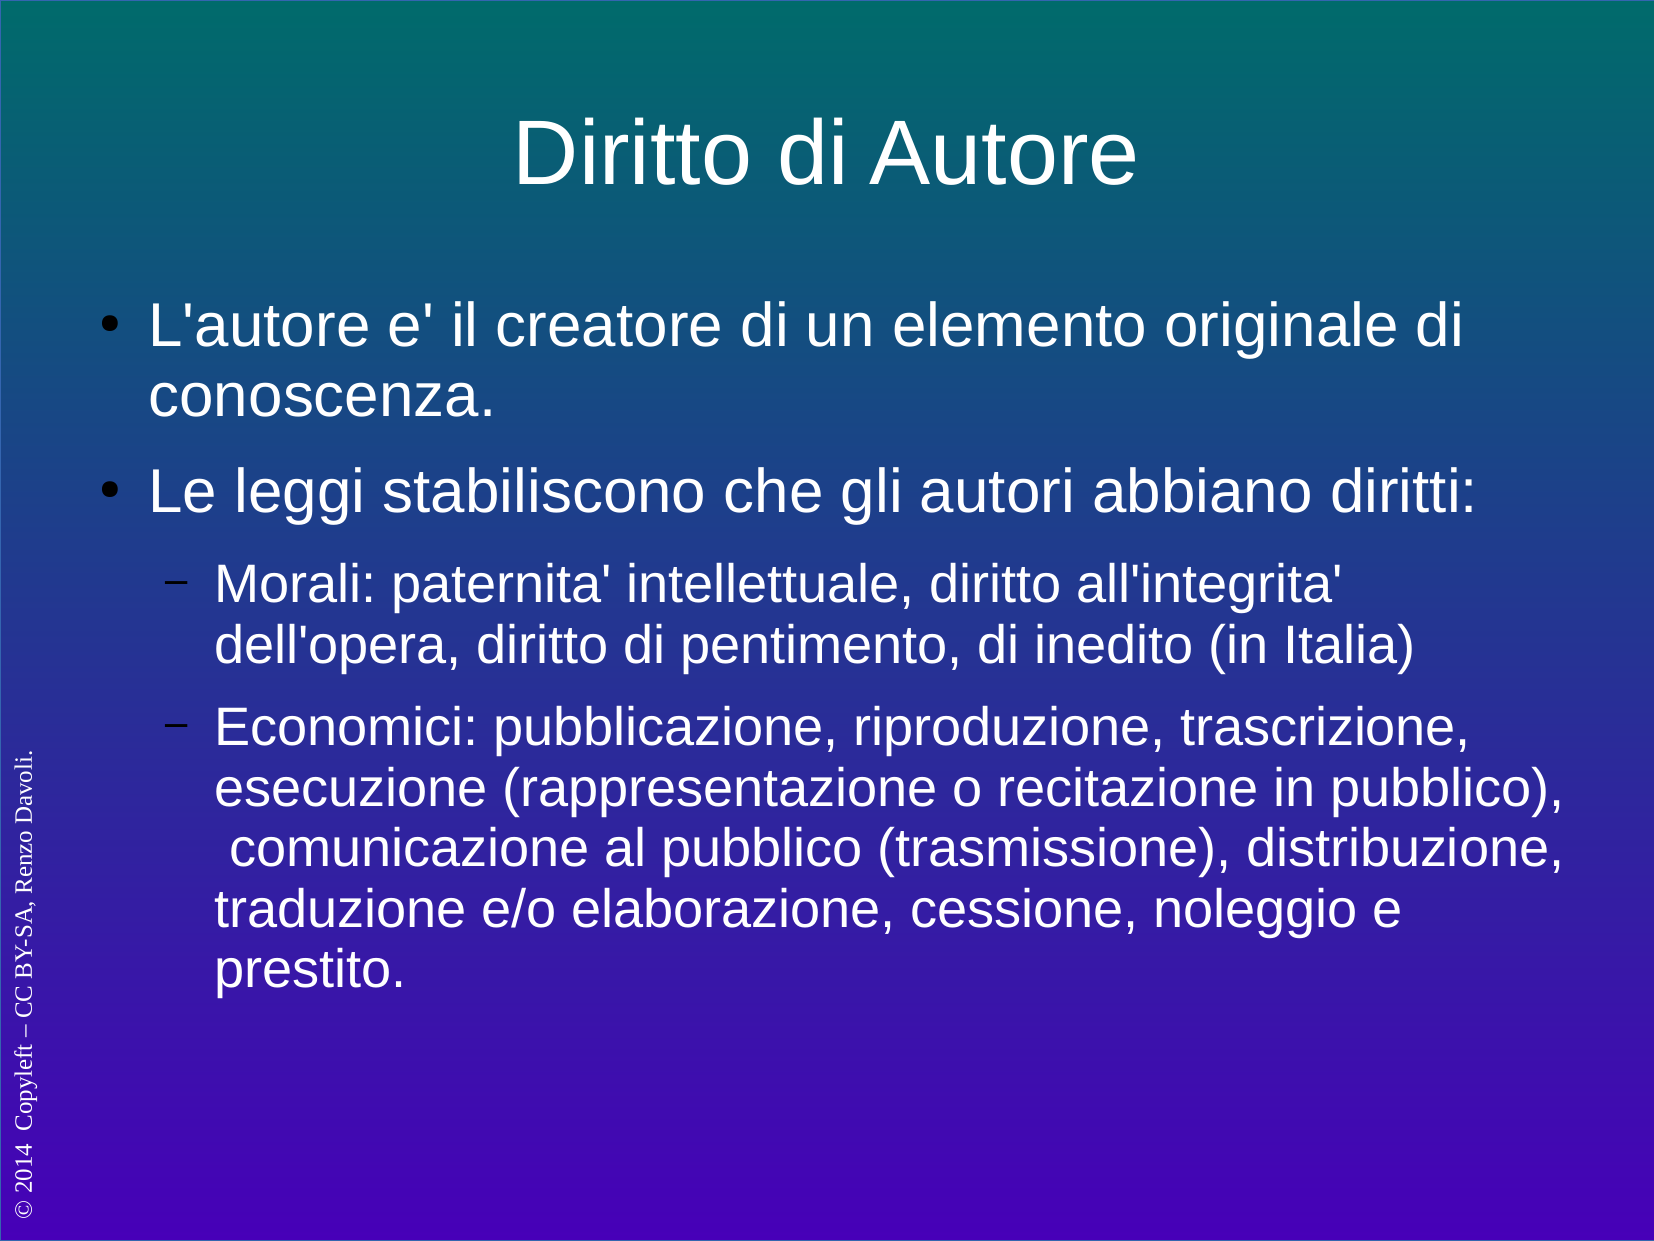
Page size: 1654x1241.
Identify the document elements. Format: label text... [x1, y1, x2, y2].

title Diritto di Autore [82, 49, 1571, 257]
list L'autore e' il creatore di un elemento originale di conoscenza. Le leggi stabiliscono che gli autori abbiano diritti: Morali: paternita' intellettuale, diritto all'integrita' dell'opera, diritto di pentimento, di inedito (in Italia) Economici: pubblicazione, riproduzione, trascrizione, esecuzione (rappresentazione o recitazione in pubblico), comunicazione al pubblico (trasmissione), distribuzione, traduzione e/o elaborazione, cessione, noleggio e prestito. [82, 290, 1571, 1010]
